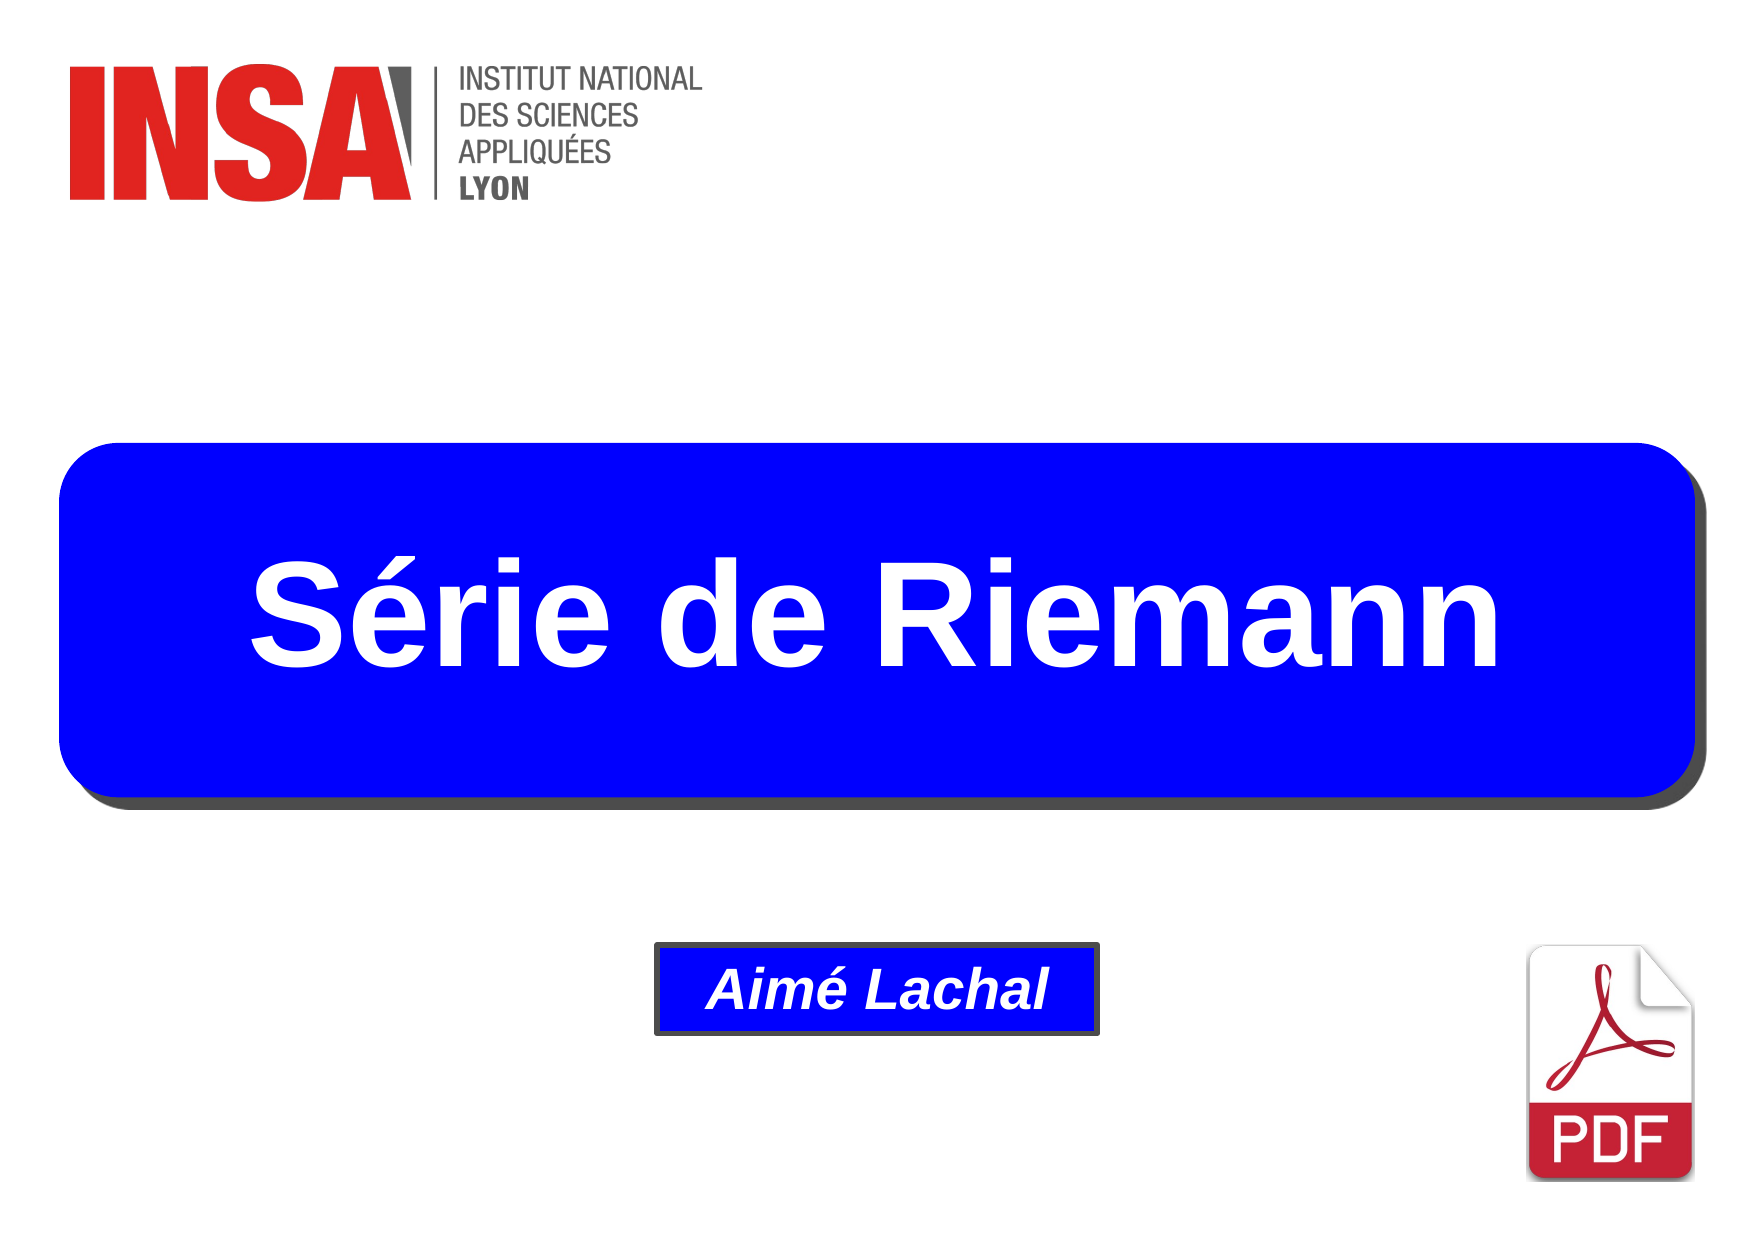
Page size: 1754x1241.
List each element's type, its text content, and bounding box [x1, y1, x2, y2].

text_box Série de Riemann [59, 442, 1695, 798]
title Aimé Lachal [657, 944, 1098, 1034]
picture [59, 58, 713, 207]
picture [1526, 944, 1695, 1182]
